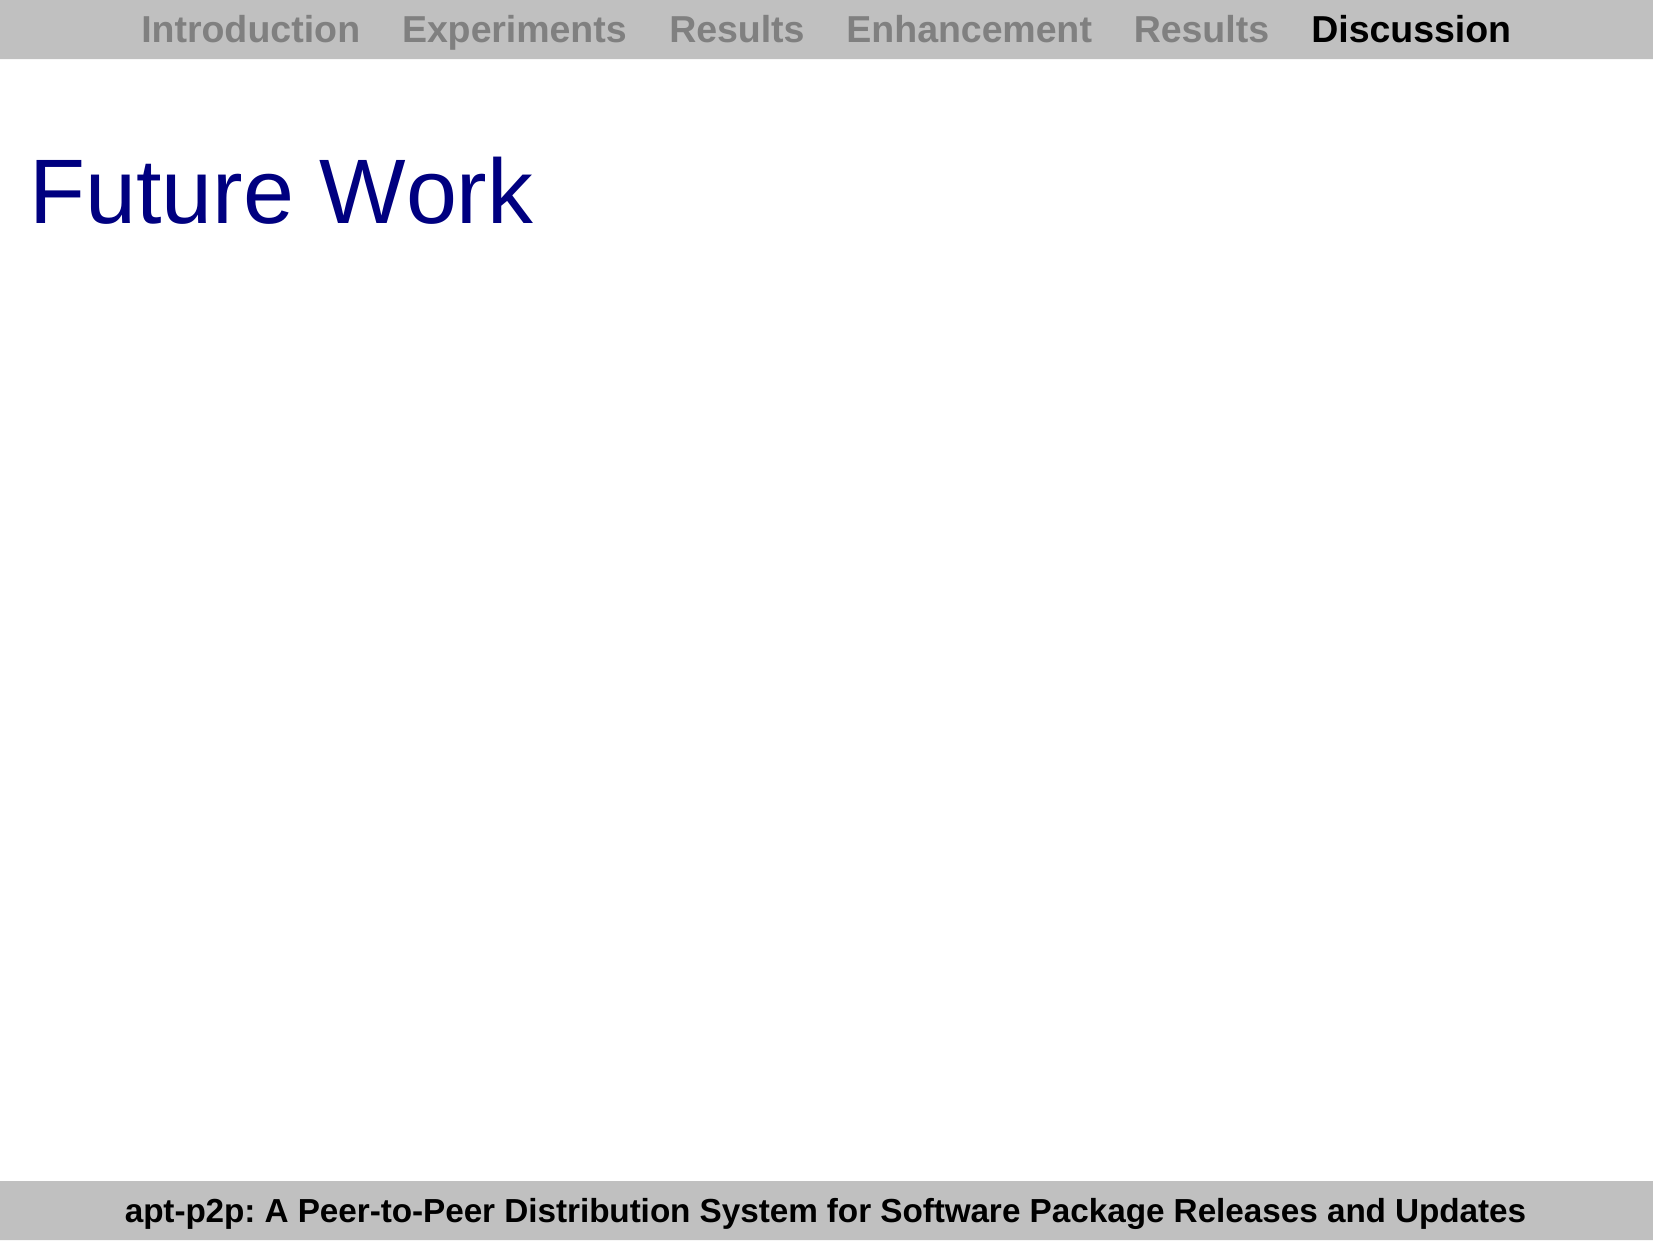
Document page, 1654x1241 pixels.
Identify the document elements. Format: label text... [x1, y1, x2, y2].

title Future Work [29, 88, 1442, 296]
